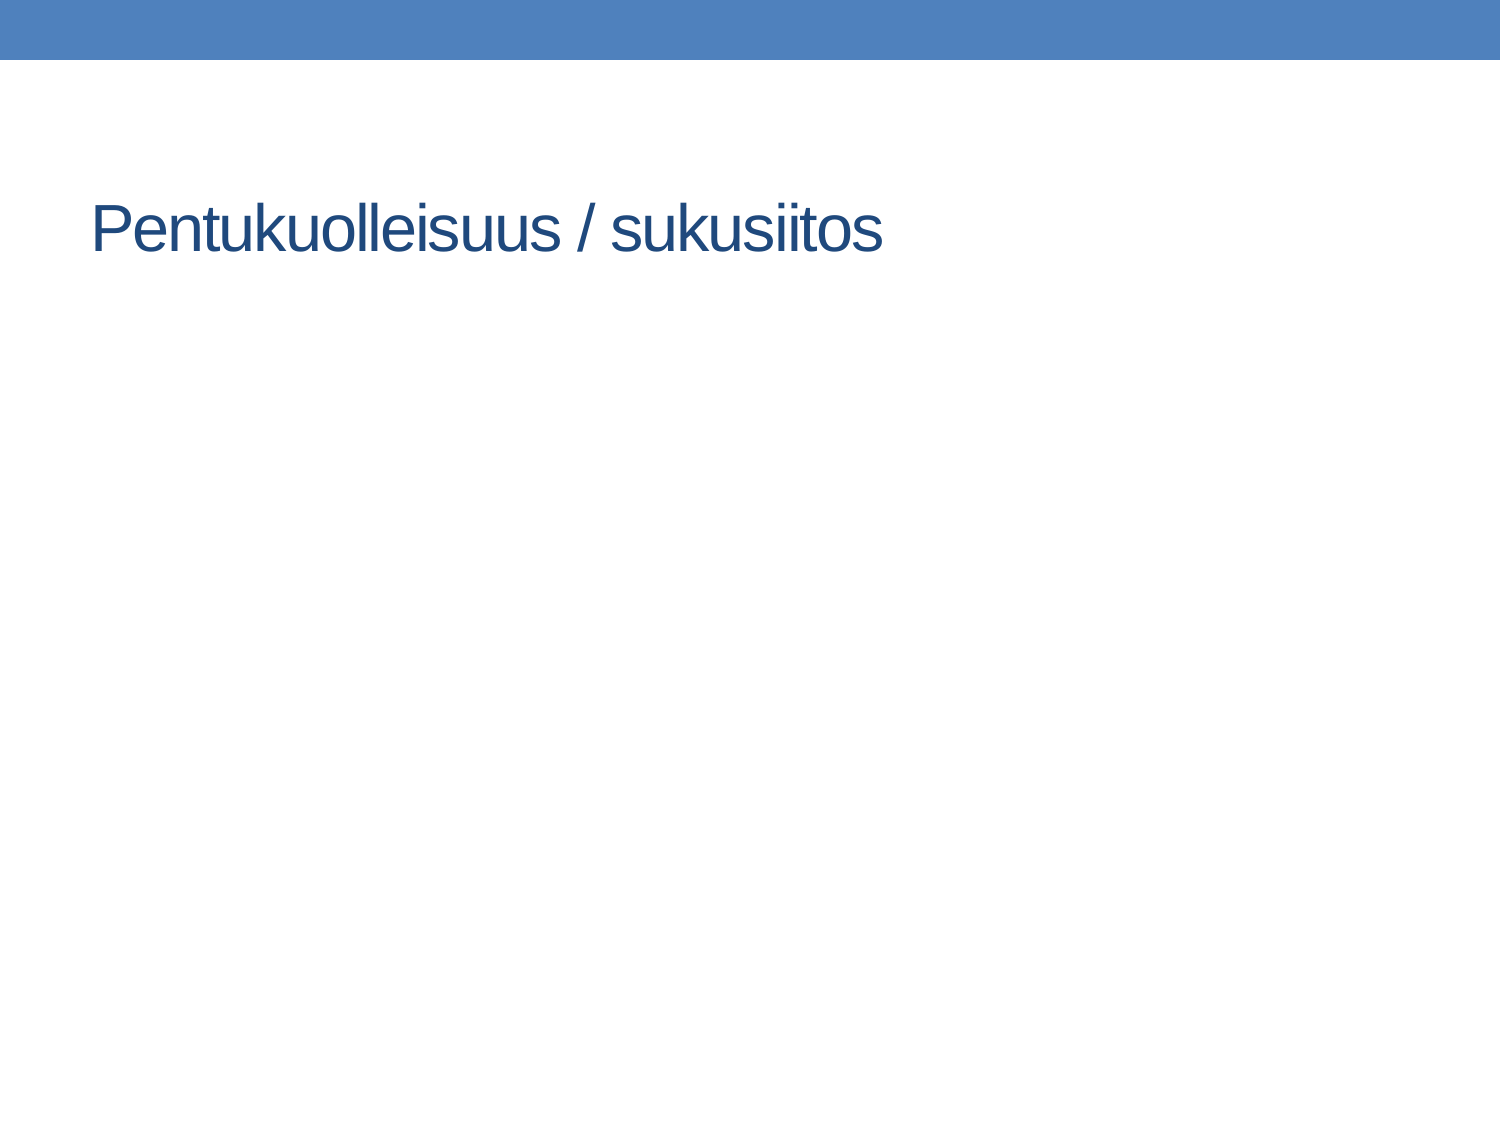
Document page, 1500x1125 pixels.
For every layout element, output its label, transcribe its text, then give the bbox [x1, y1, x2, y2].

title Pentukuolleisuus / sukusiitos [75, 87, 1426, 251]
